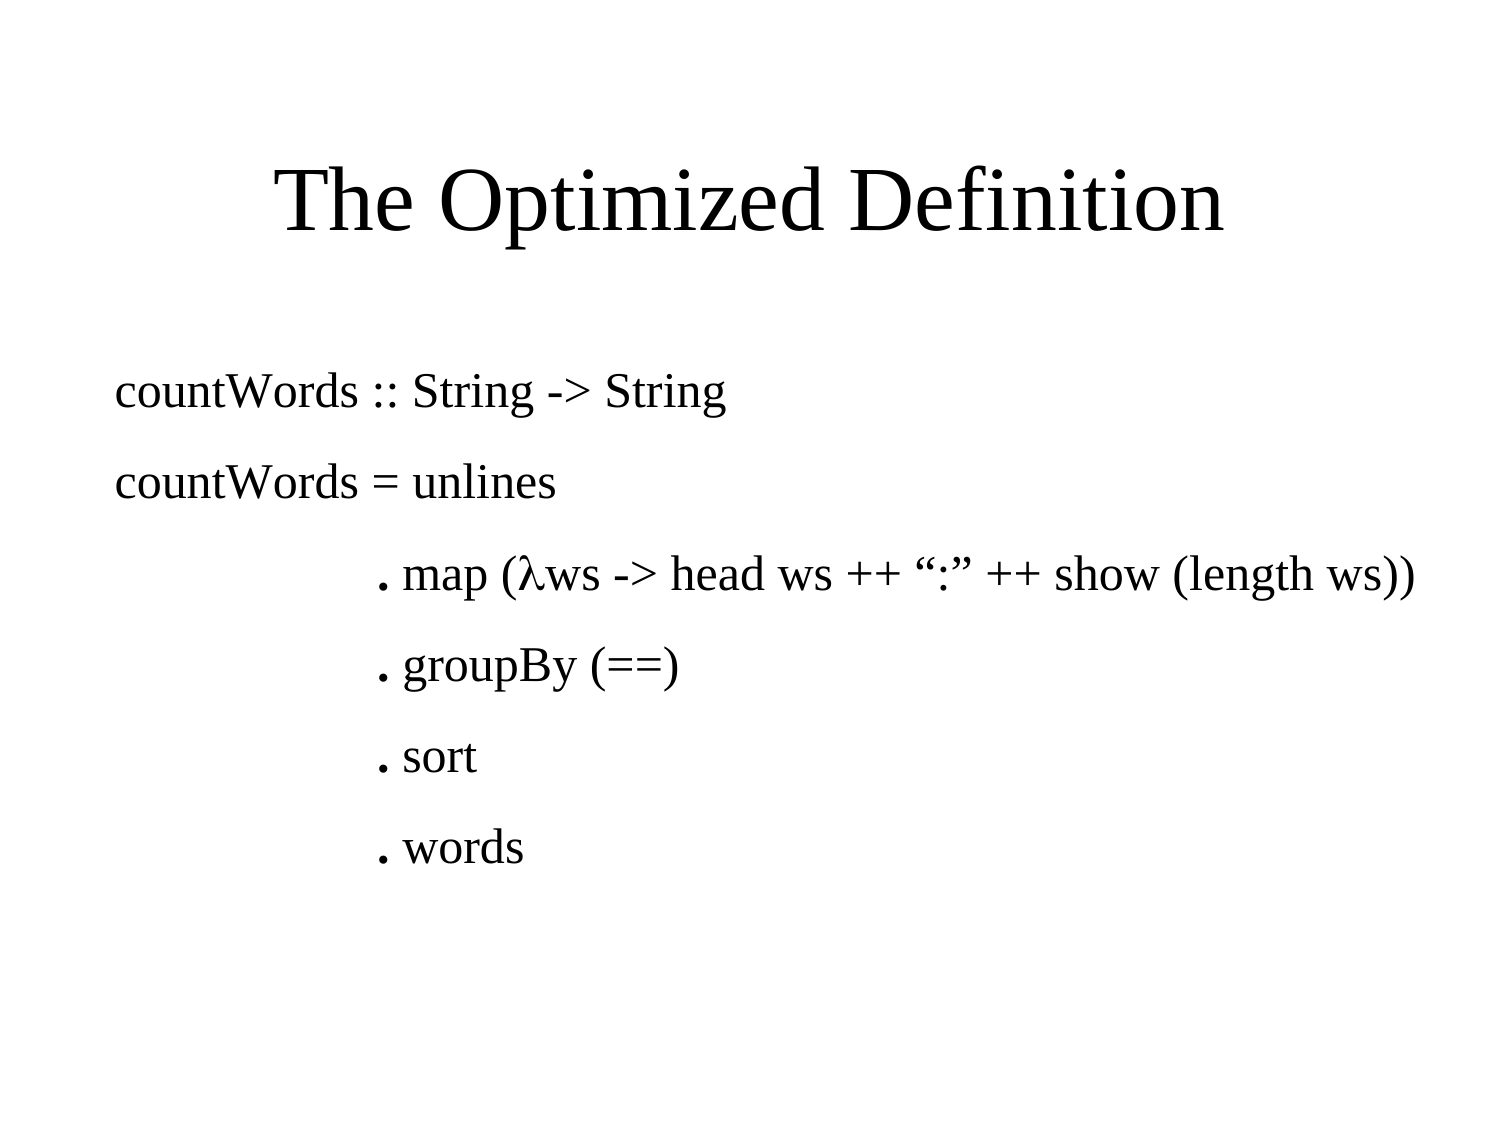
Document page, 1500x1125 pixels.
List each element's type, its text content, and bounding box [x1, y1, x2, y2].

text_box countWords :: String -> String countWords = unlines . map (ws -> head ws ++ “:” ++ show (length ws)) . groupBy (==) . sort . words [99, 350, 1500, 882]
title The Optimized Definition [112, 99, 1388, 288]
